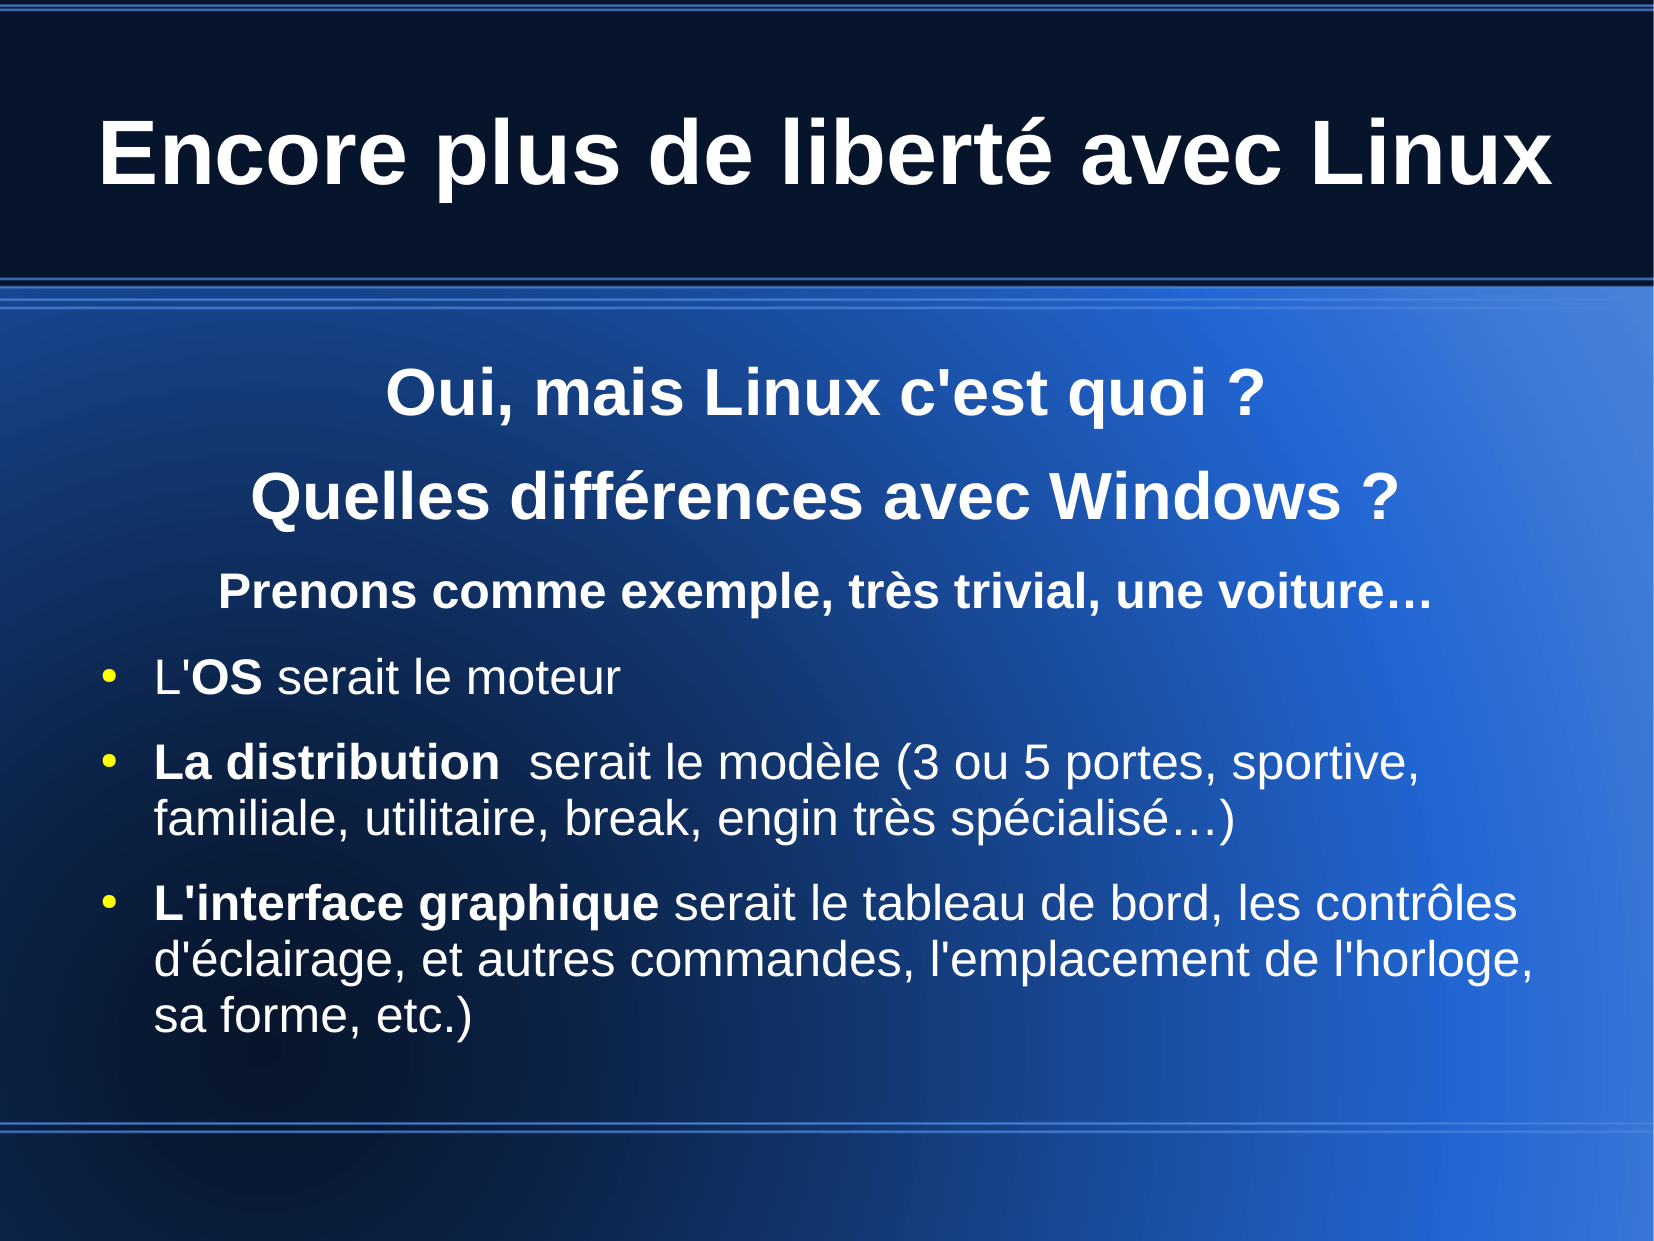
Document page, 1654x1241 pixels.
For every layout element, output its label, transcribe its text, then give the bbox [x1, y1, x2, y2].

title Encore plus de liberté avec Linux [82, 49, 1571, 257]
picture [0, 0, 1654, 1241]
list Oui, mais Linux c'est quoi ? Quelles différences avec Windows ? Prenons comme exemple, très trivial, une voiture… L'OS serait le moteur La distribution serait le modèle (3 ou 5 portes, sportive, familiale, utilitaire, break, engin très spécialisé…) L'interface graphique serait le tableau de bord, les contrôles d'éclairage, et autres commandes, l'emplacement de l'horloge, sa forme, etc.) [82, 355, 1571, 1075]
